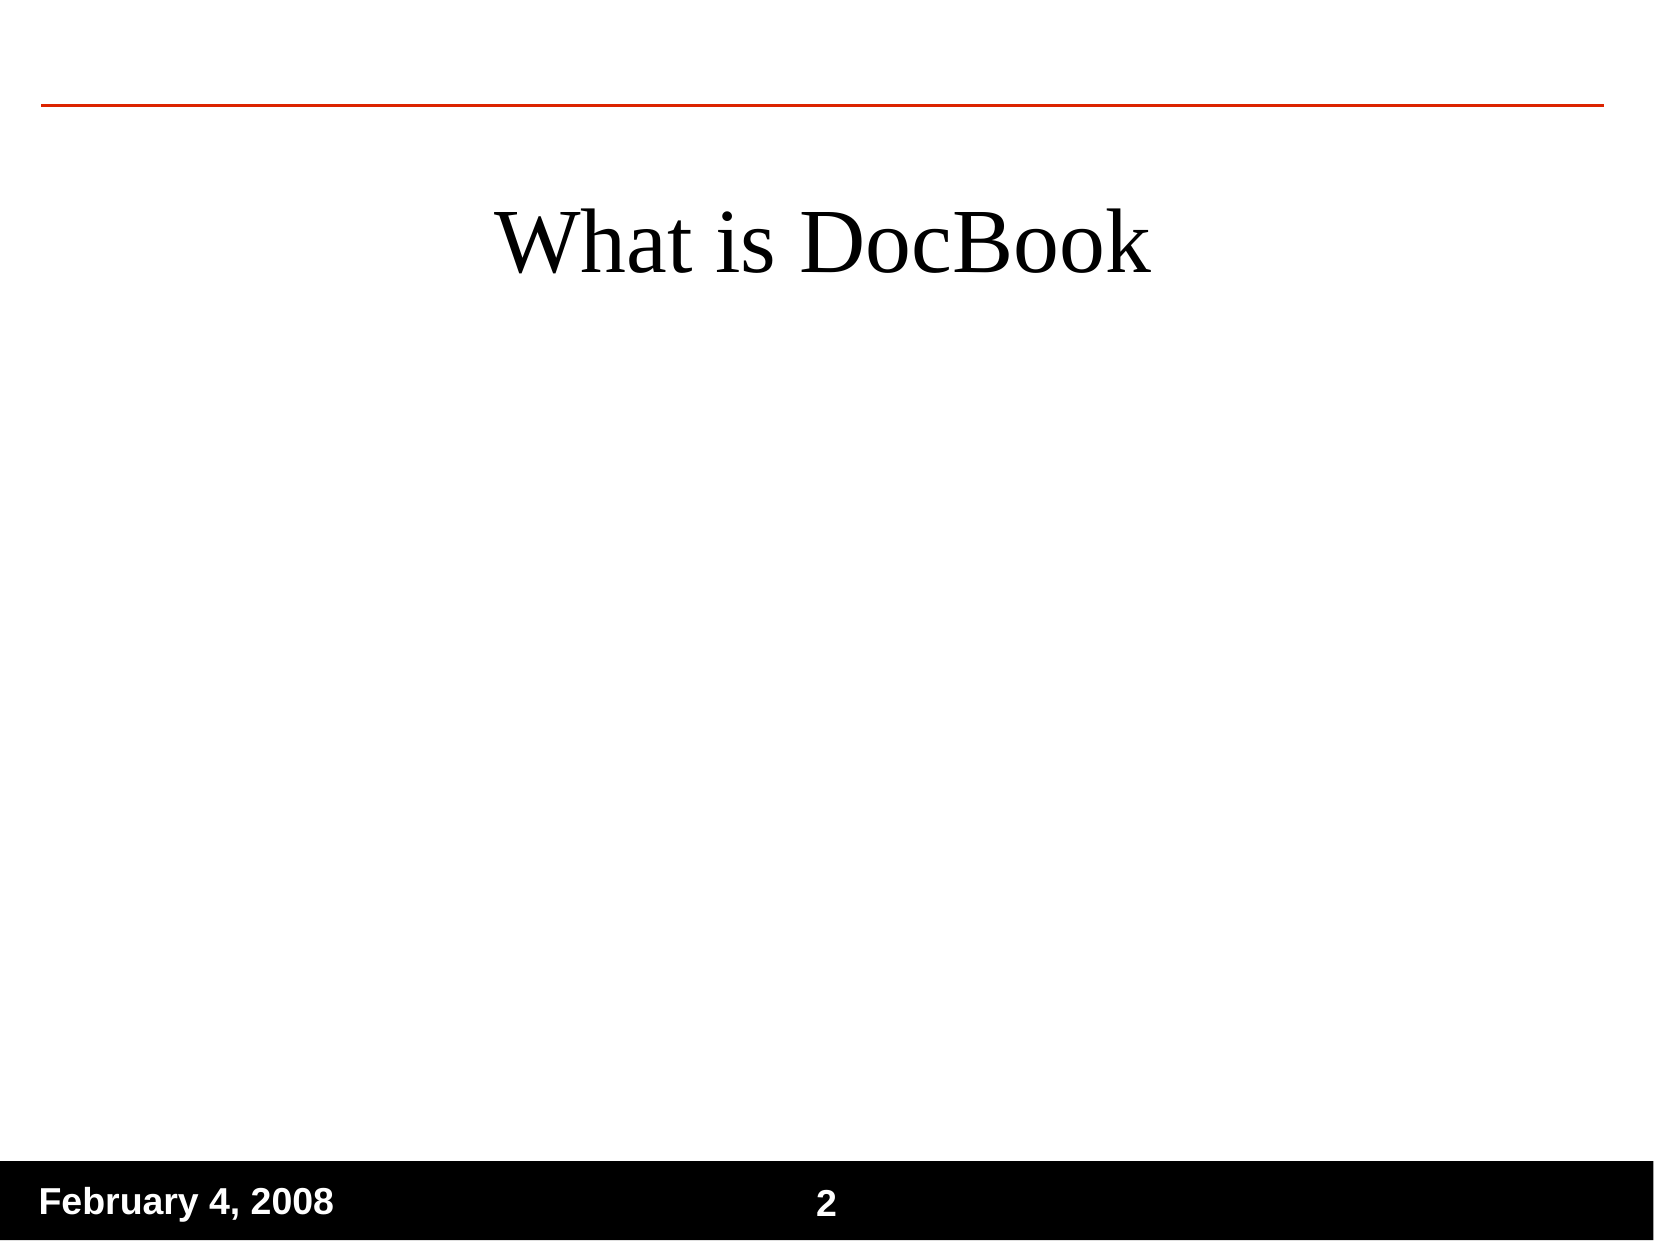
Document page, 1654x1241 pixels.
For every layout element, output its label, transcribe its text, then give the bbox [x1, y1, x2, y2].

title What is DocBook [117, 137, 1530, 346]
